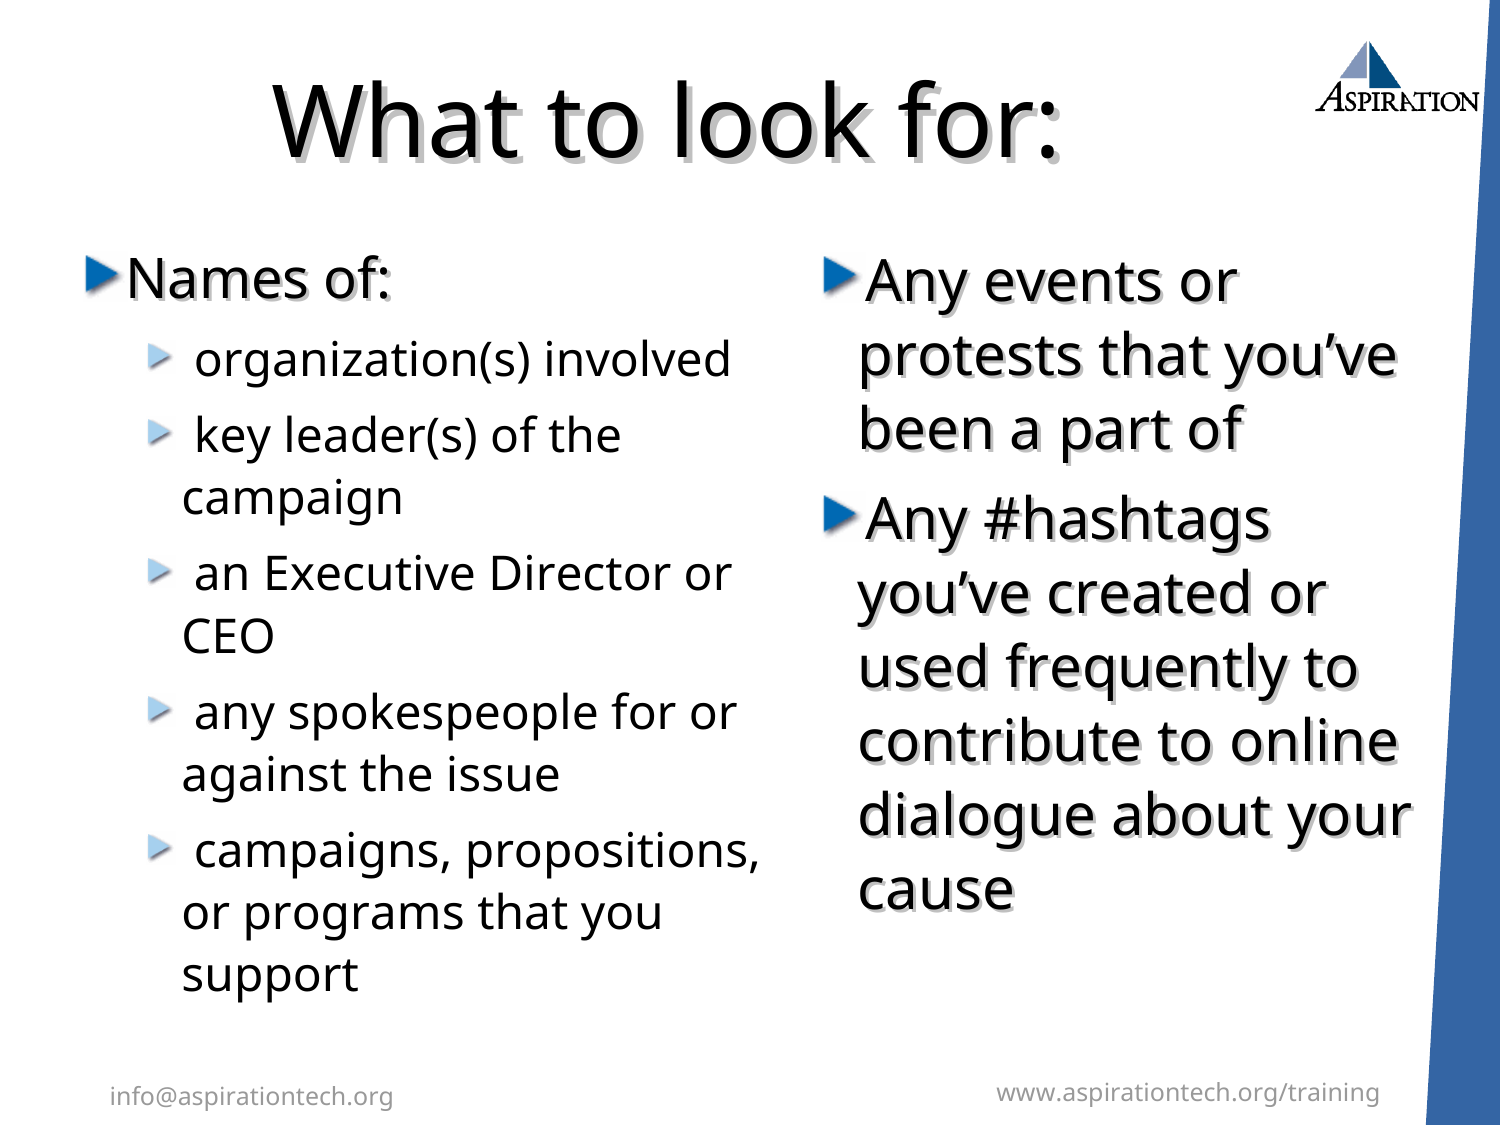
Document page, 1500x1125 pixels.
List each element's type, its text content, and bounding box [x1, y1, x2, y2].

picture [1315, 41, 1480, 120]
list Names of: organization(s) involved key leader(s) of the campaign an Executive Director or CEO any spokespeople for or against the issue campaigns, propositions, or programs that you support [29, 238, 766, 1034]
list Any events or protests that you’ve been a part of Any #hashtags you’ve created or used frequently to contribute to online dialogue about your cause [765, 238, 1448, 924]
title What to look for: [49, 19, 1284, 206]
